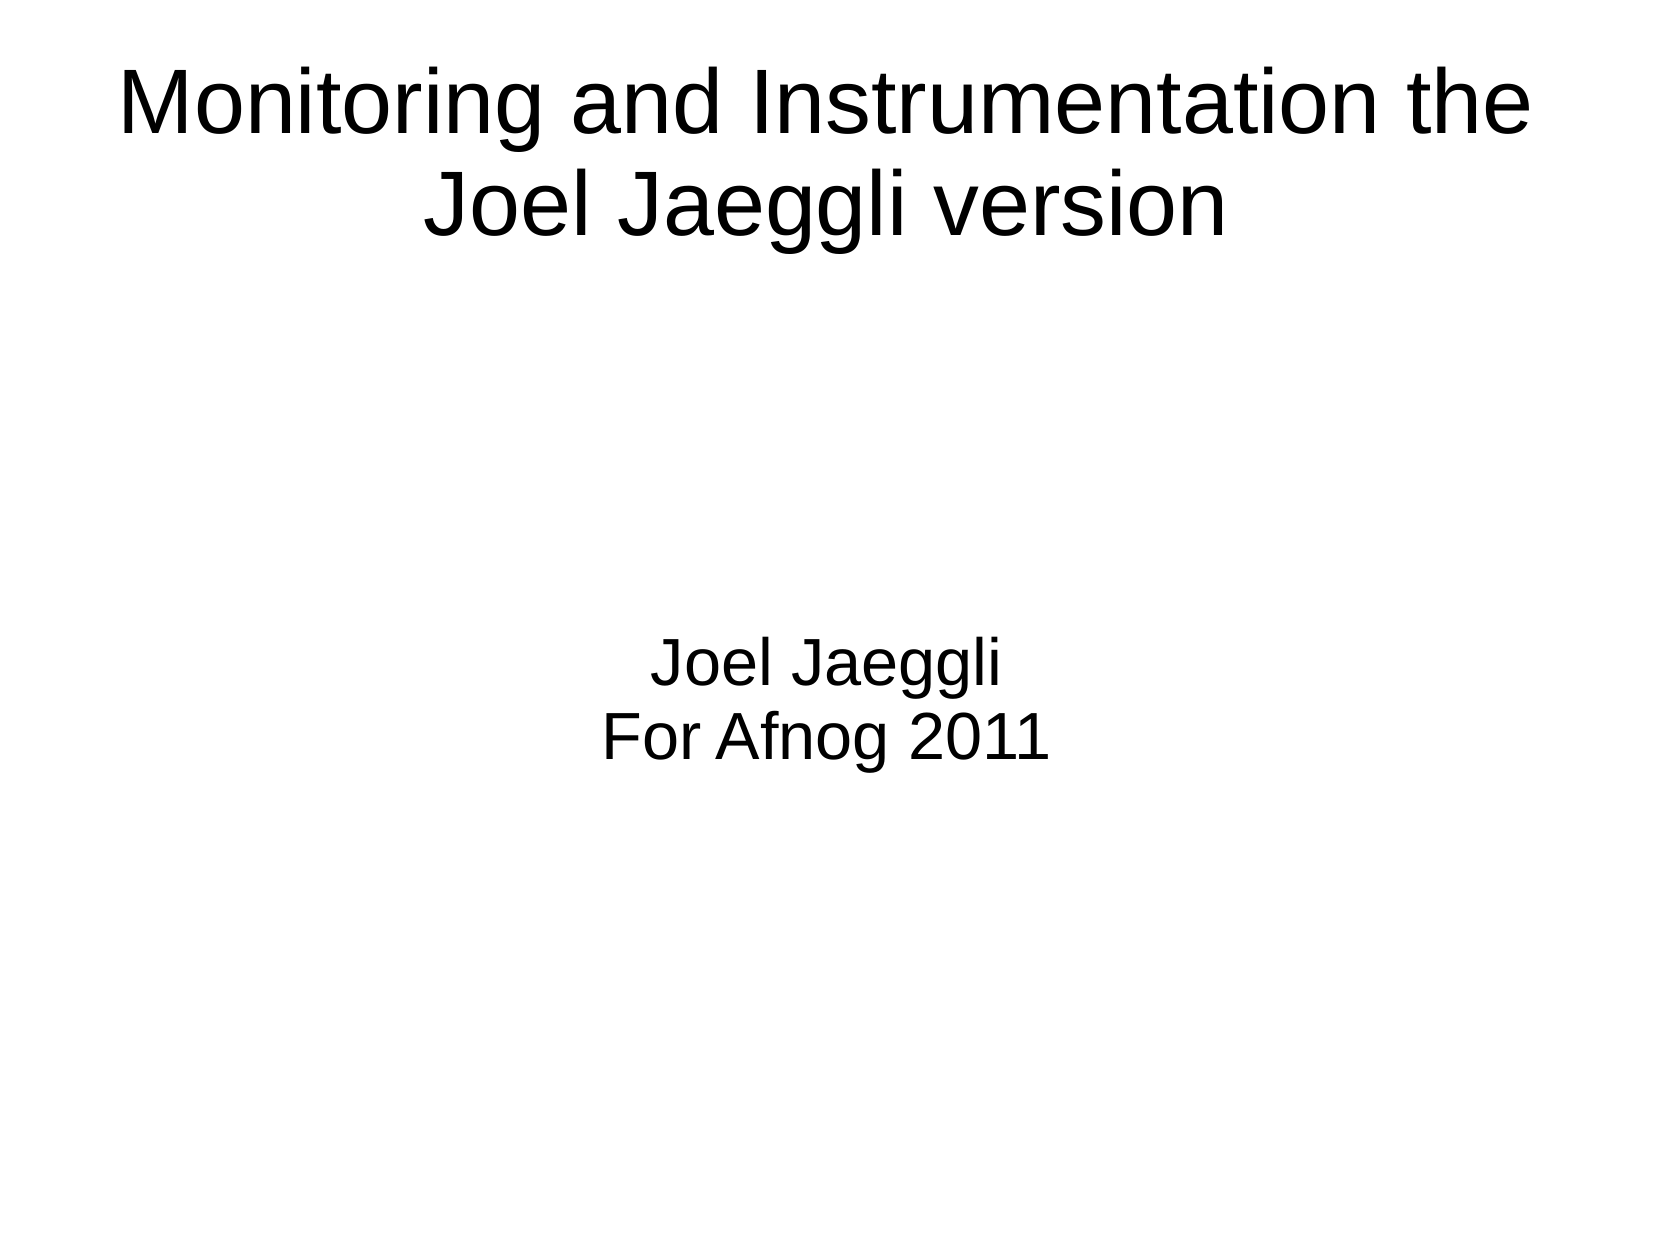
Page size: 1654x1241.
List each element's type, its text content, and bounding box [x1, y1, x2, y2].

subtitle Joel Jaeggli For Afnog 2011 [82, 290, 1571, 1109]
title Monitoring and Instrumentation the Joel Jaeggli version [82, 49, 1571, 257]
